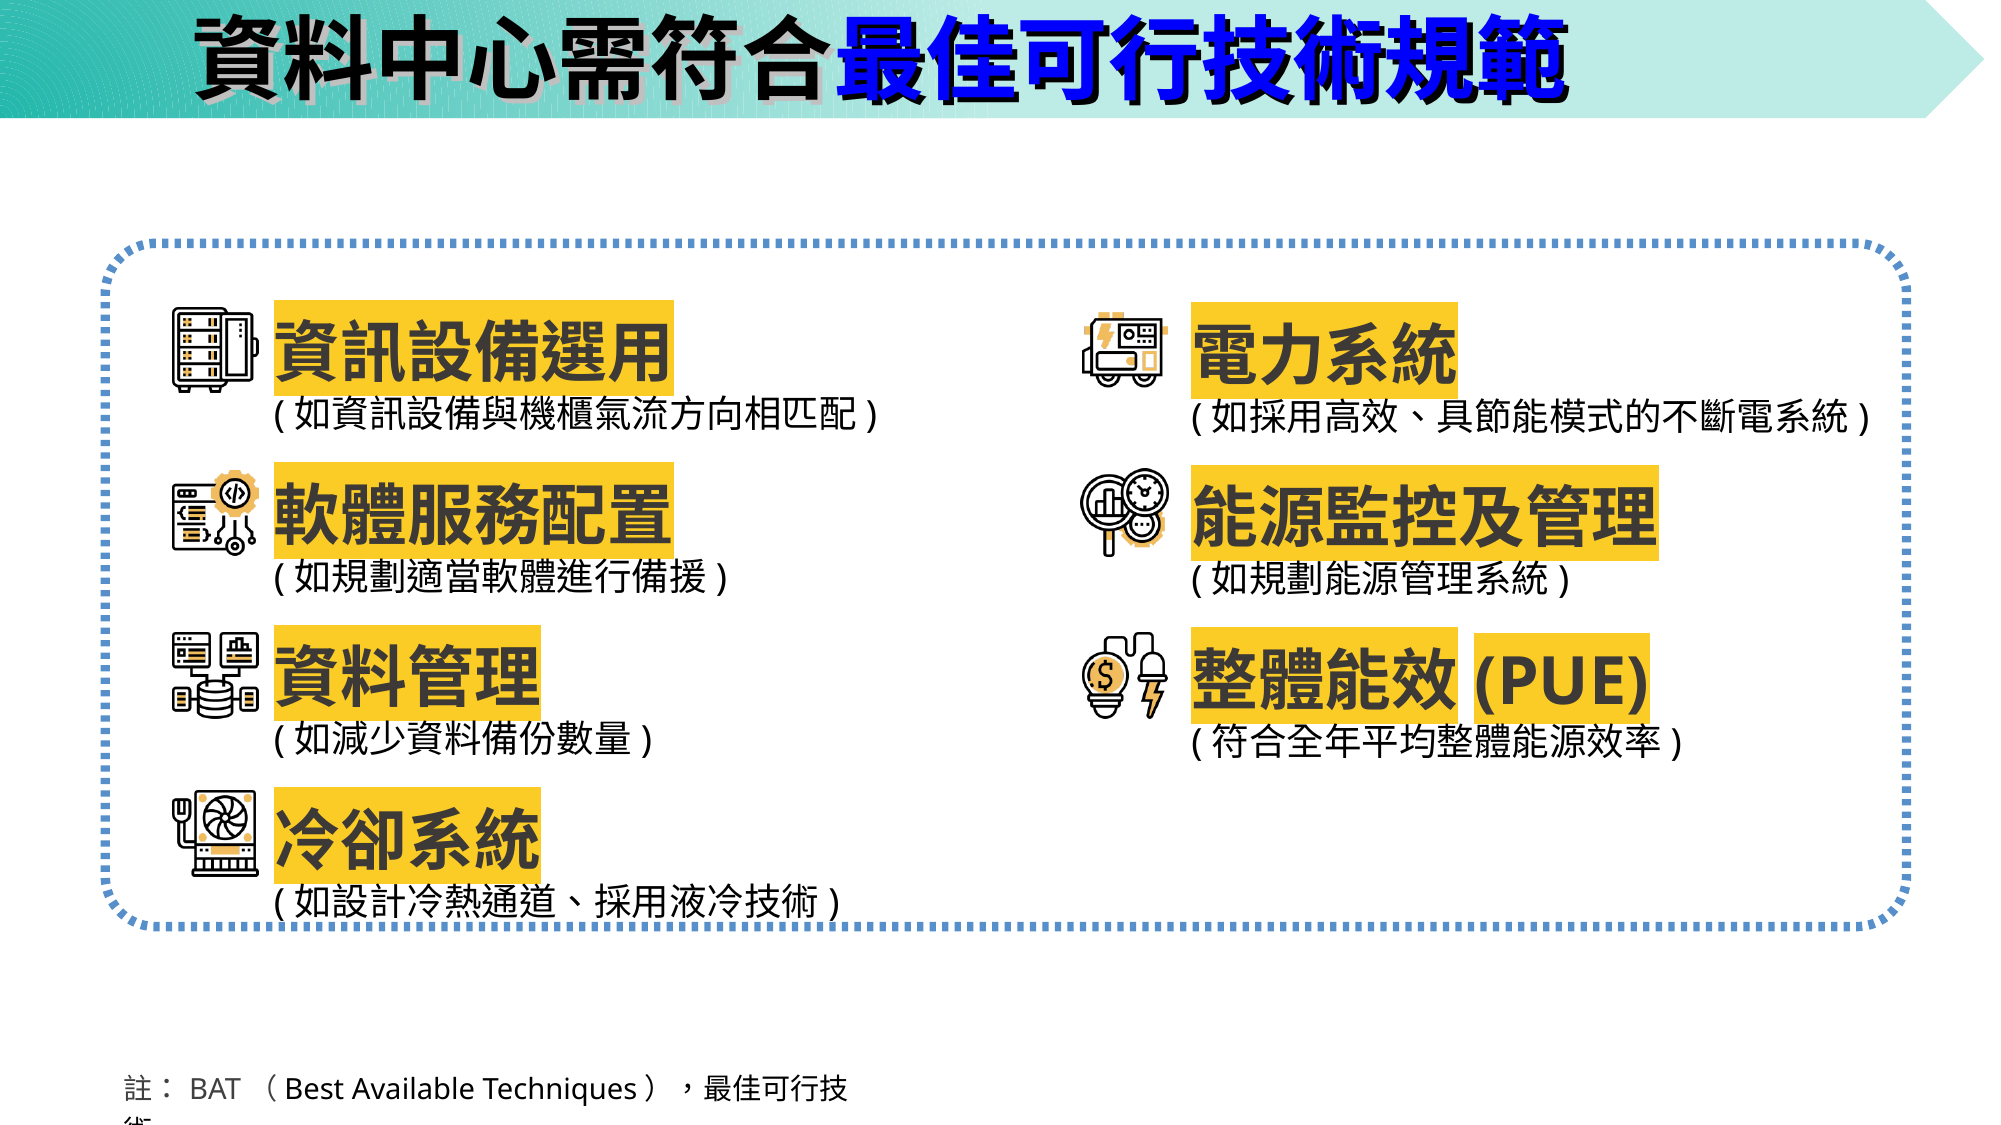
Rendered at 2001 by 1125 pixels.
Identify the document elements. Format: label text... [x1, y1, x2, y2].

text_box 資料中心需符合最佳可行技術規範 [176, 0, 1709, 139]
picture [1080, 630, 1169, 720]
text_box 電力系統 (如採用高效、具節能模式的不斷電系統) 能源監控及管理 (如規劃能源管理系統) 整體能效(PUE) (符合全年平均整體能源效率) [1176, 299, 1948, 776]
picture [1080, 468, 1169, 557]
picture [170, 305, 260, 394]
picture [170, 630, 260, 720]
picture [1080, 305, 1169, 394]
text_box 資訊設備選用 (如資訊設備與機櫃氣流方向相匹配) 軟體服務配置 (如規劃適當軟體進行備援) 資料管理 (如減少資料備份數量) 冷卻系統 (如設計冷熱通道、採用液冷技術) [259, 299, 1127, 934]
picture [170, 788, 260, 878]
text_box 註：BAT（Best Available Techniques），最佳可行技術 [108, 1056, 874, 1110]
picture [170, 468, 260, 557]
